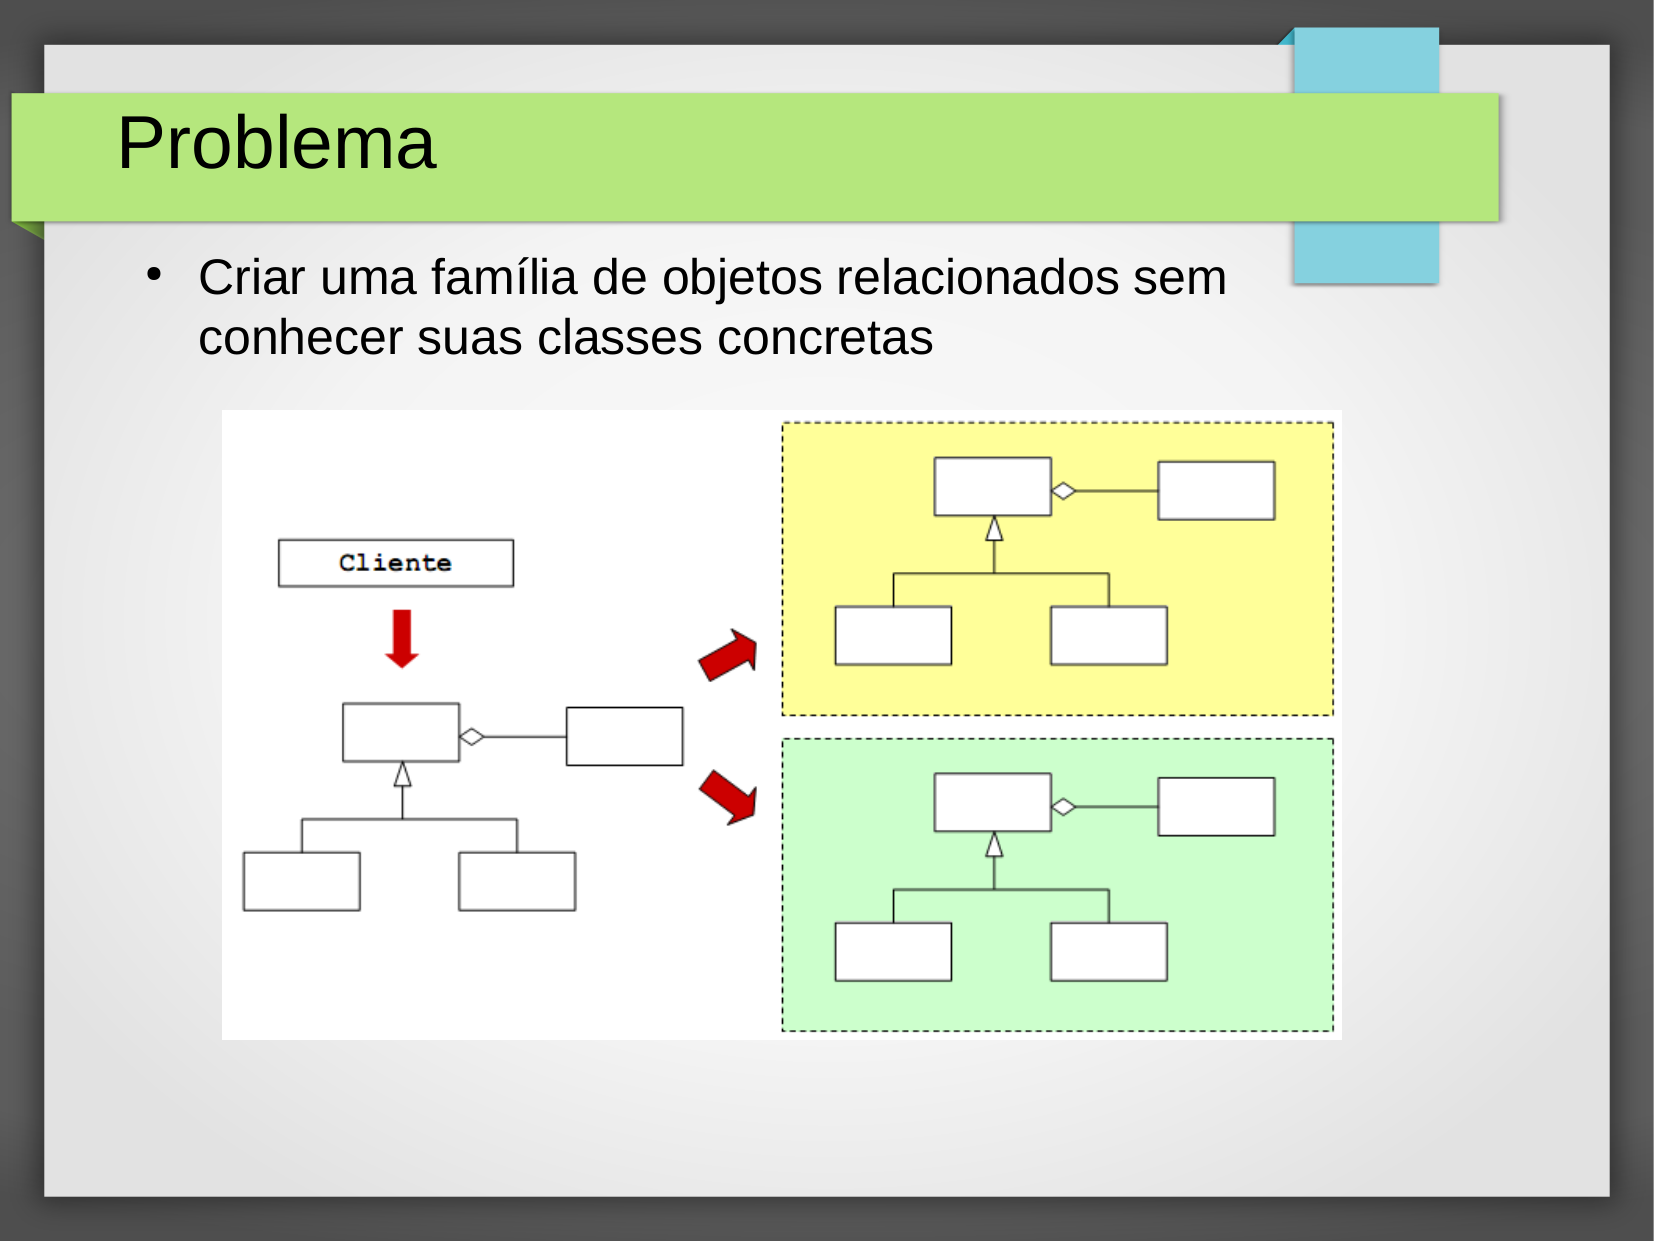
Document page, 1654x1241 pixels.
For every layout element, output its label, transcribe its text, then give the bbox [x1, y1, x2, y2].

title Problema [75, 45, 1426, 233]
list Criar uma família de objetos relacionados sem conhecer suas classes concretas [112, 237, 1388, 434]
picture [0, 0, 1654, 1241]
